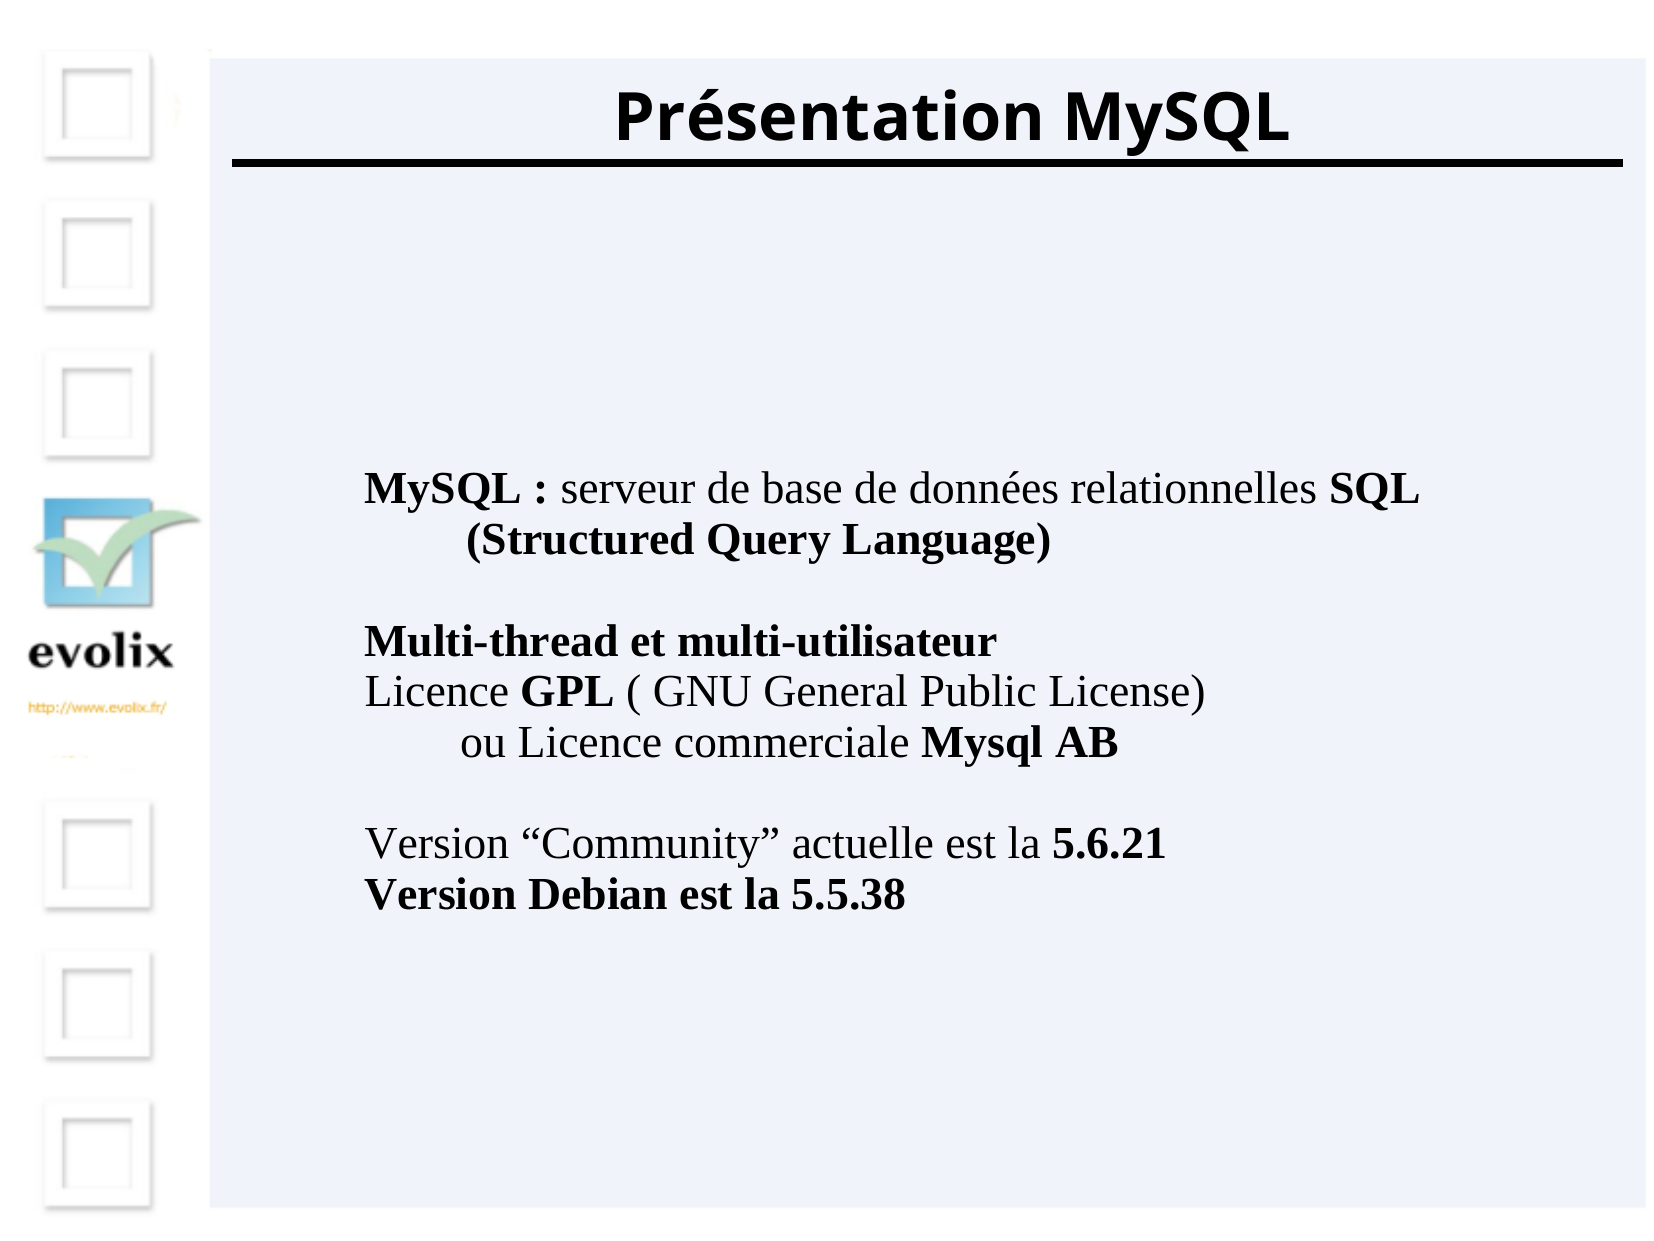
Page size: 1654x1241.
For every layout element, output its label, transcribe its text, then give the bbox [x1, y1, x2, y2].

picture [0, 49, 1654, 1218]
title Présentation MySQL [415, 0, 1490, 230]
subtitle MySQL : serveur de base de données relationnelles SQL (Structured Query Language) Multi-thread et multi-utilisateur Licence GPL ( GNU General Public License) ou Licence commerciale Mysql AB Version “Community” actuelle est la 5.6.21 Version Debian est la 5.5.38 [364, 251, 1569, 1131]
